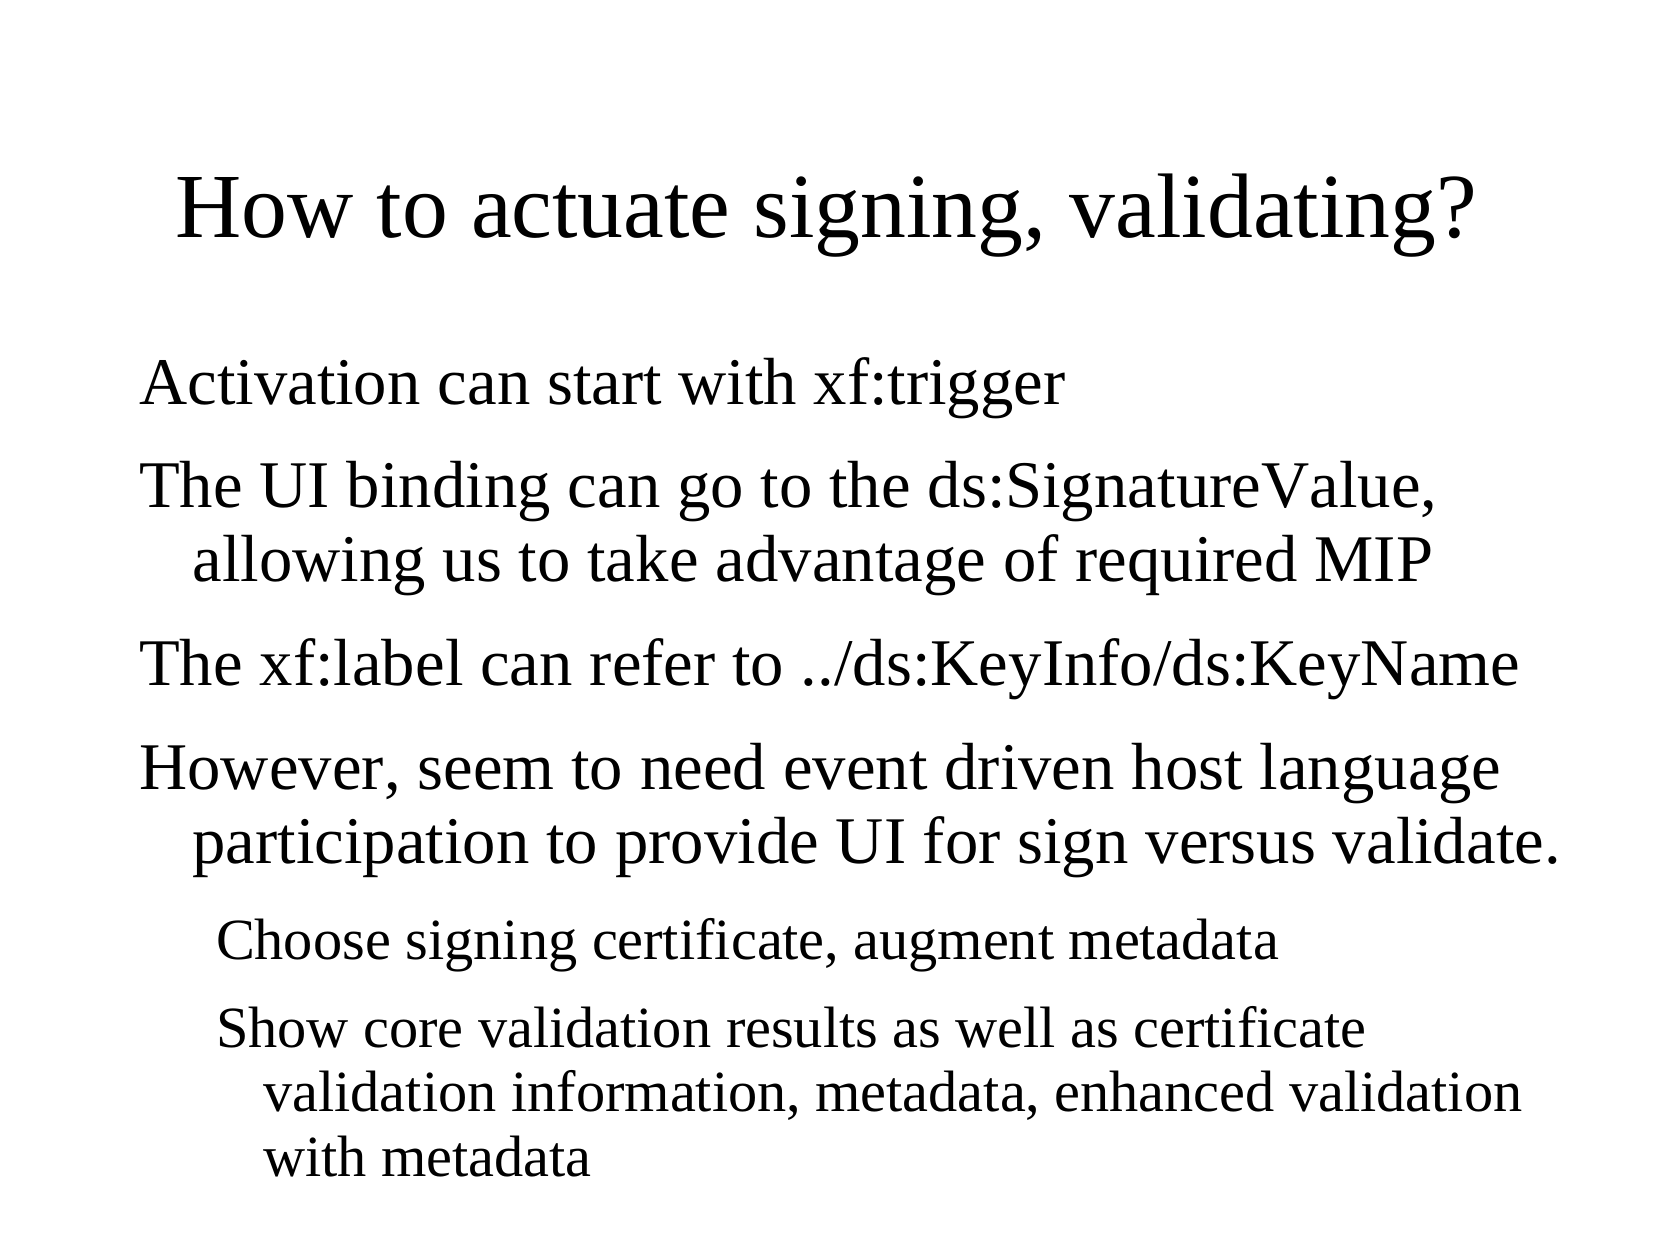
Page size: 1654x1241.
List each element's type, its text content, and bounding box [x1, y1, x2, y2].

title How to actuate signing, validating? [121, 102, 1534, 311]
list Activation can start with xf:trigger The UI binding can go to the ds:SignatureValue, allowing us to take advantage of required MIP The xf:label can refer to ../ds:KeyInfo/ds:KeyName However, seem to need event driven host language participation to provide UI for sign versus validate. Choose signing certificate, augment metadata Show core validation results as well as certificate validation information, metadata, enhanced validation with metadata [121, 344, 1607, 1216]
